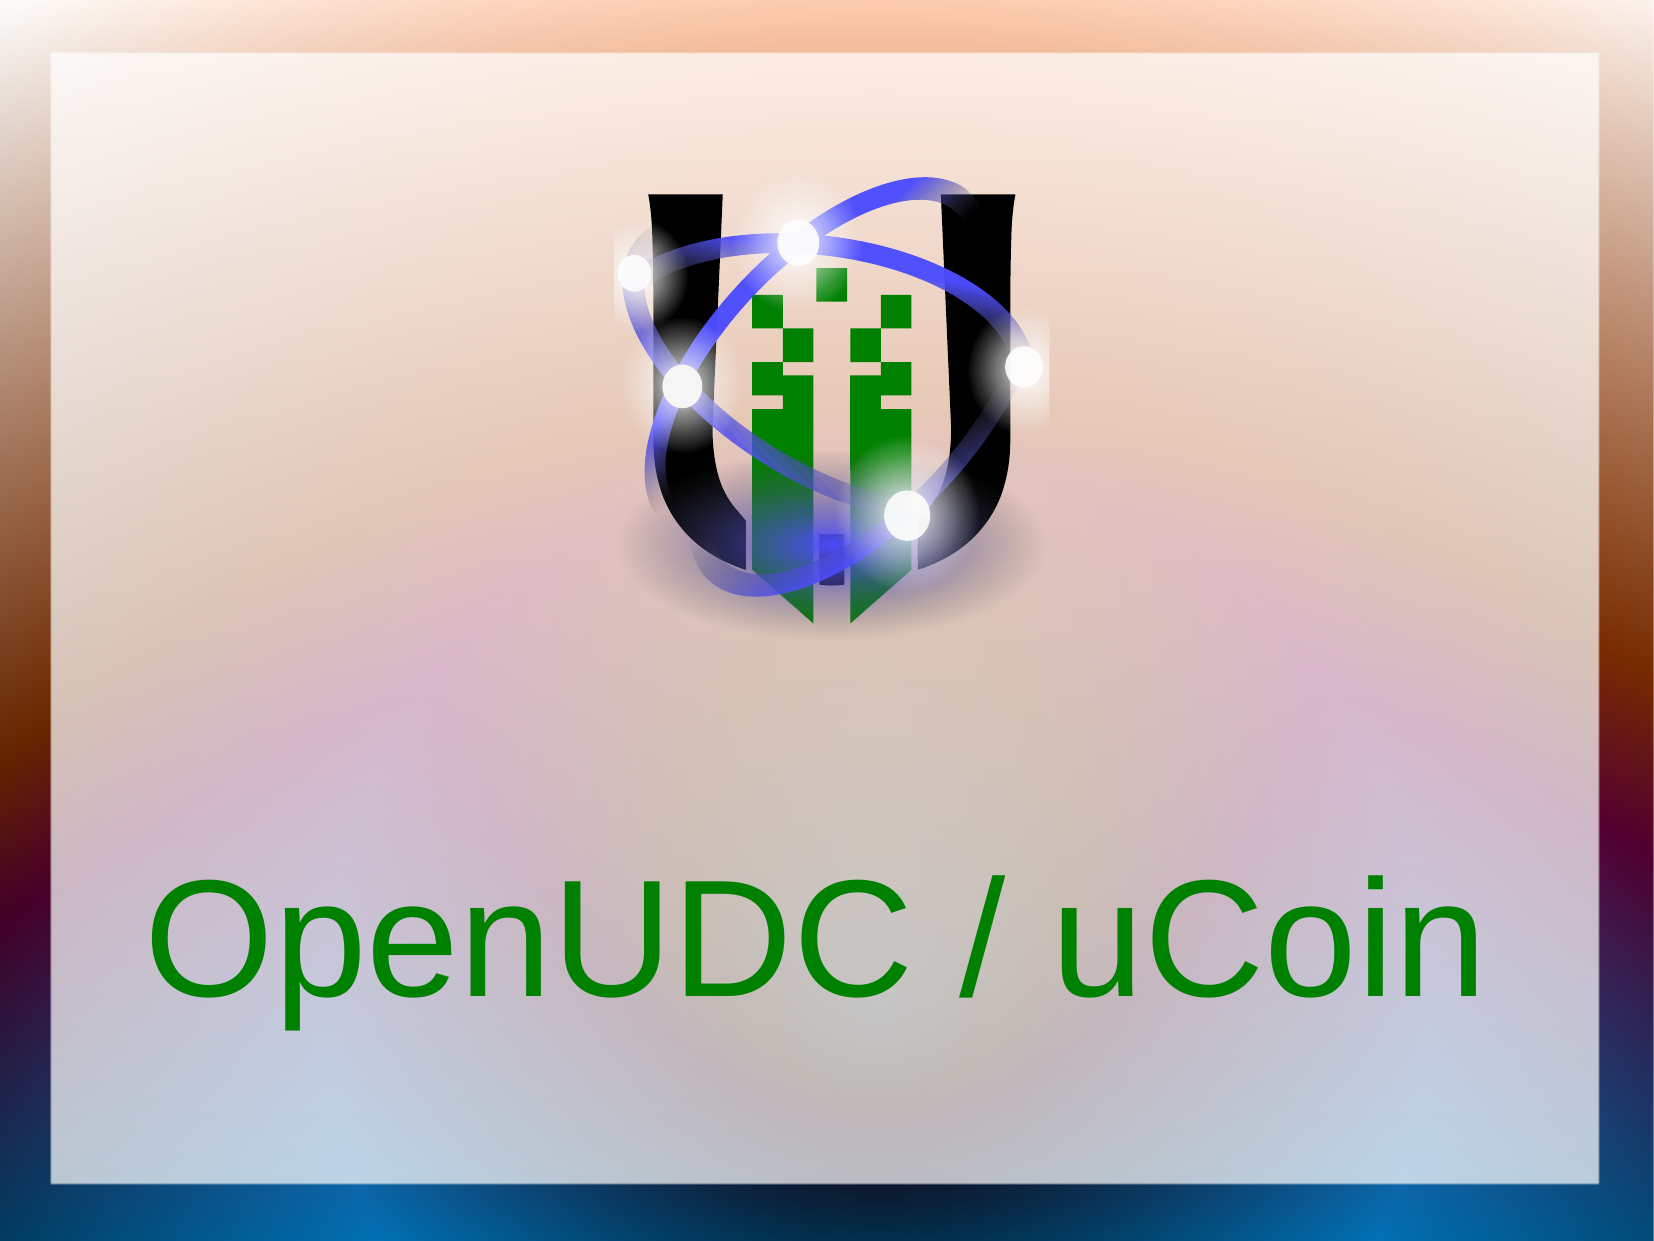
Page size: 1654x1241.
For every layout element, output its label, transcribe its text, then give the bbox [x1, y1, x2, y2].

text_box OpenUDC / uCoin [129, 838, 1504, 1052]
picture [0, 0, 1654, 1241]
